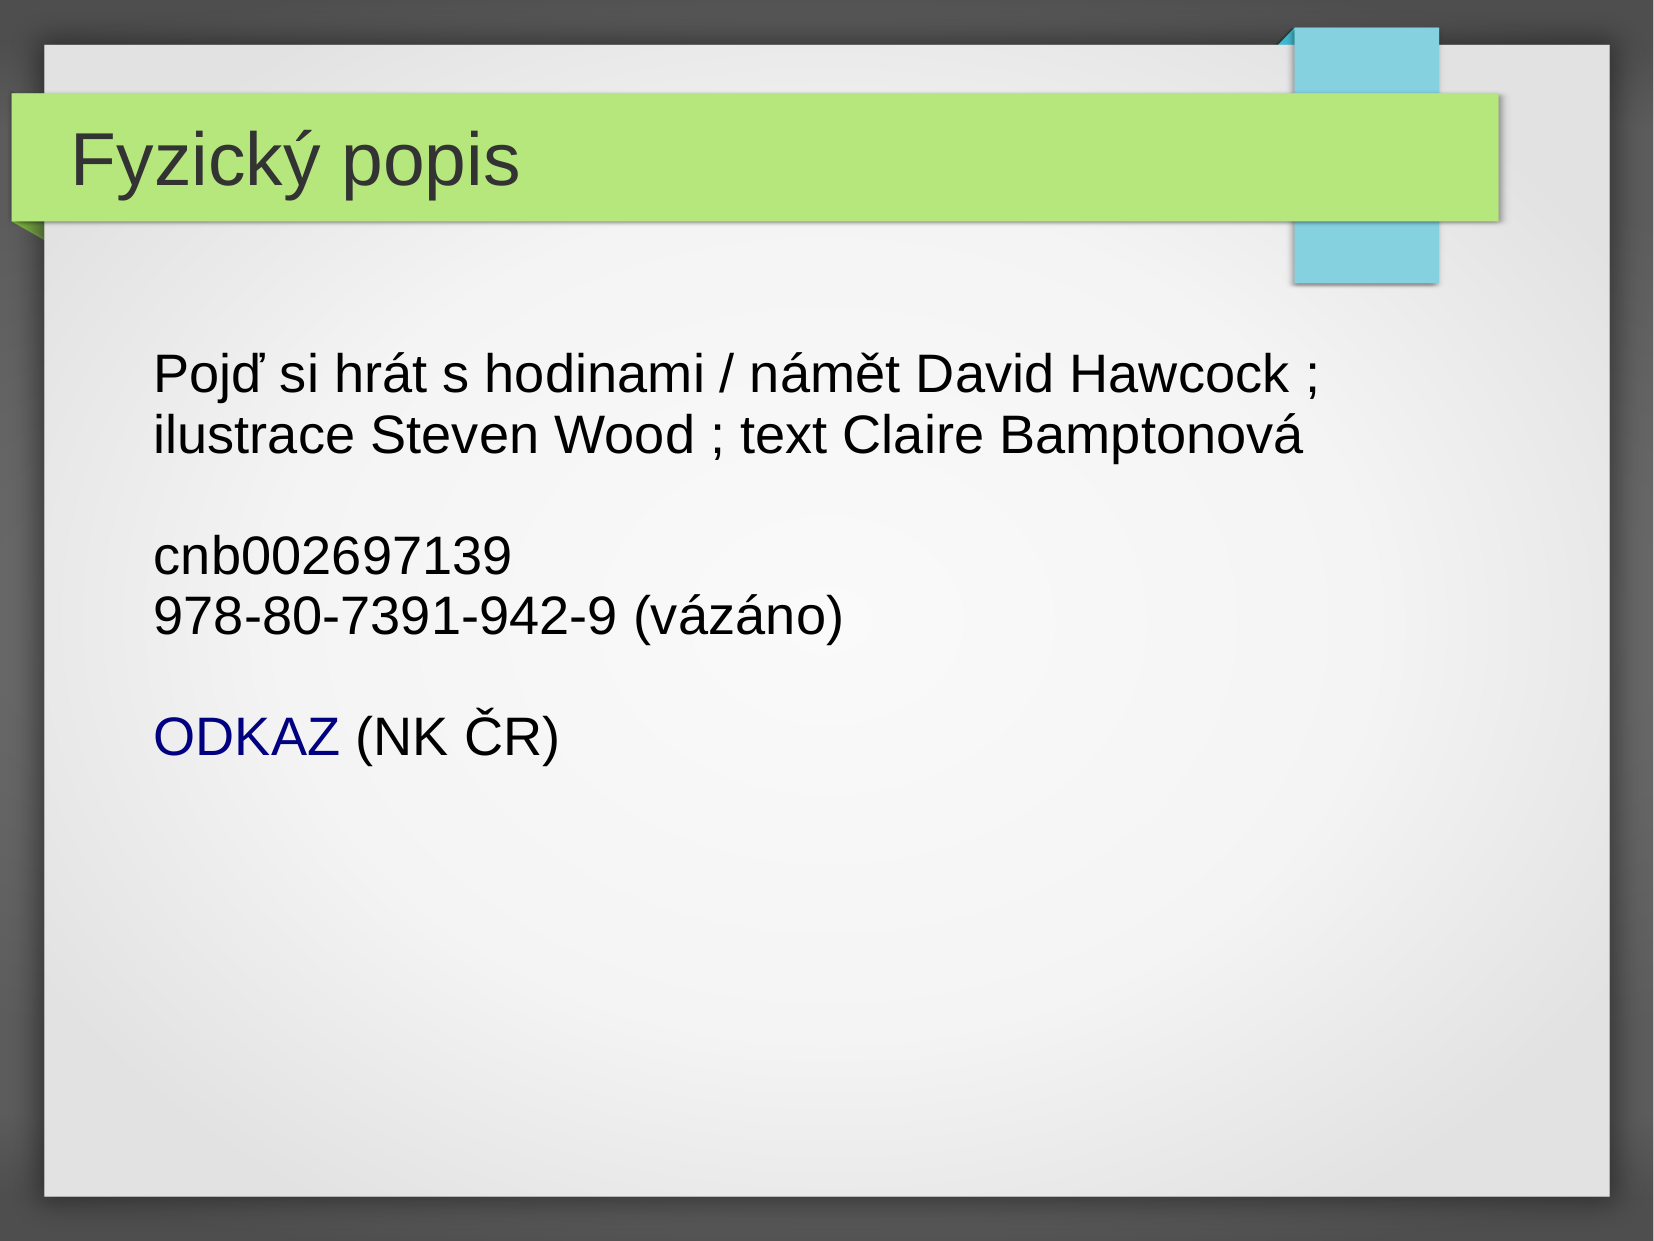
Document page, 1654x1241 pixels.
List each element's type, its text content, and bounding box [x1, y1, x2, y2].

title Fyzický popis [70, 106, 1229, 213]
list Pojď si hrát s hodinami / námět David Hawcock ; ilustrace Steven Wood ; text Claire Bamptonová cnb002697139 978-80-7391-942-9 (vázáno) ODKAZ (NK ČR) [82, 343, 1538, 1063]
picture [0, 0, 1654, 1241]
